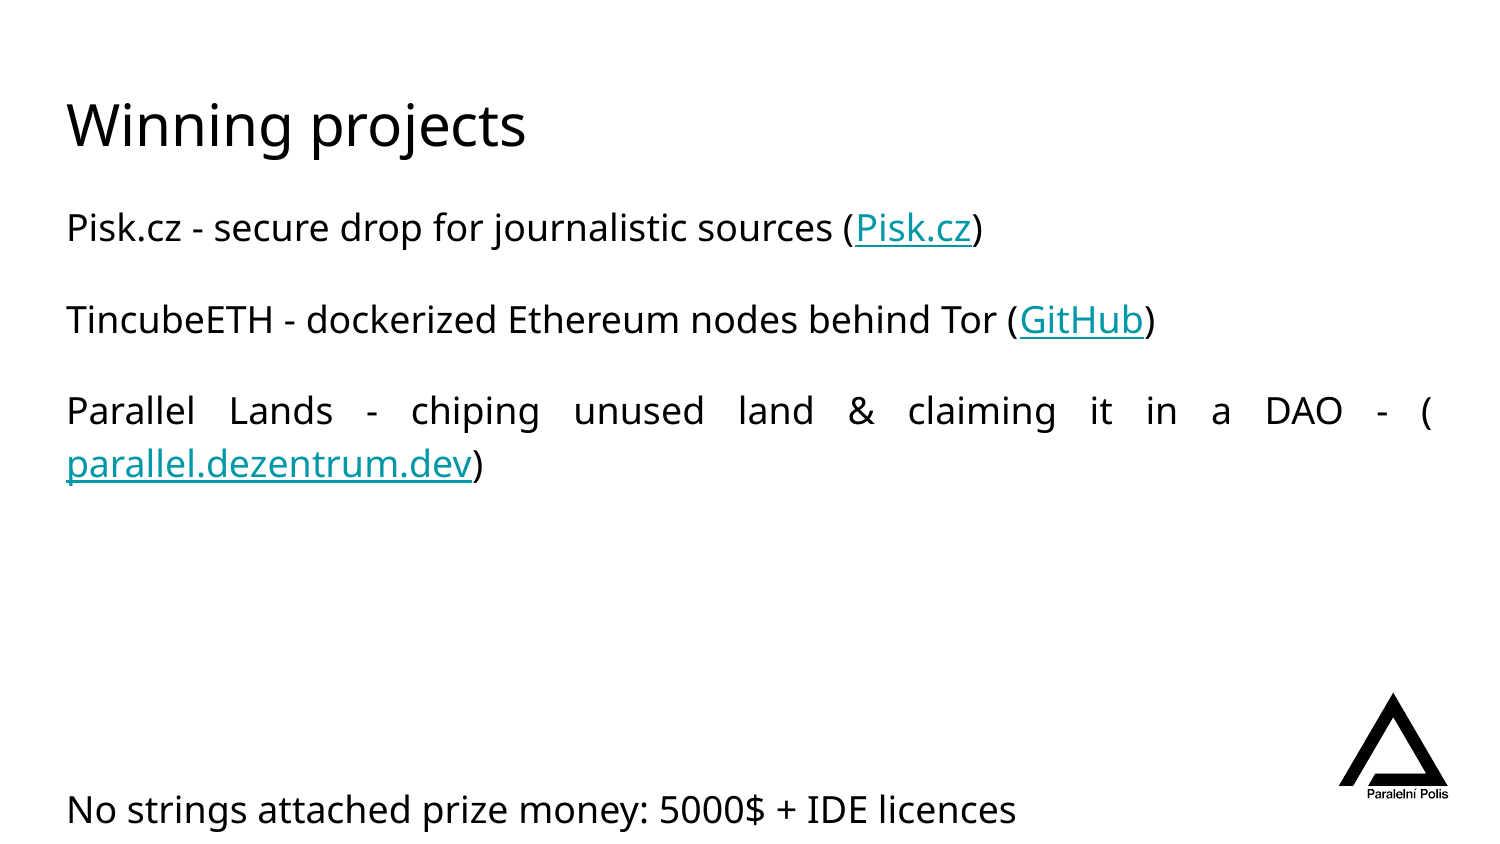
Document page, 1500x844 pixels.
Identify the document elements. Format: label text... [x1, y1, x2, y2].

title Winning projects [51, 72, 1449, 167]
list Pisk.cz - secure drop for journalistic sources (Pisk.cz) TincubeETH - dockerized Ethereum nodes behind Tor (GitHub) Parallel Lands - chiping unused land & claiming it in a DAO - (parallel.dezentrum.dev) No strings attached prize money: 5000$ + IDE licences [51, 181, 1449, 803]
picture [1337, 691, 1449, 803]
